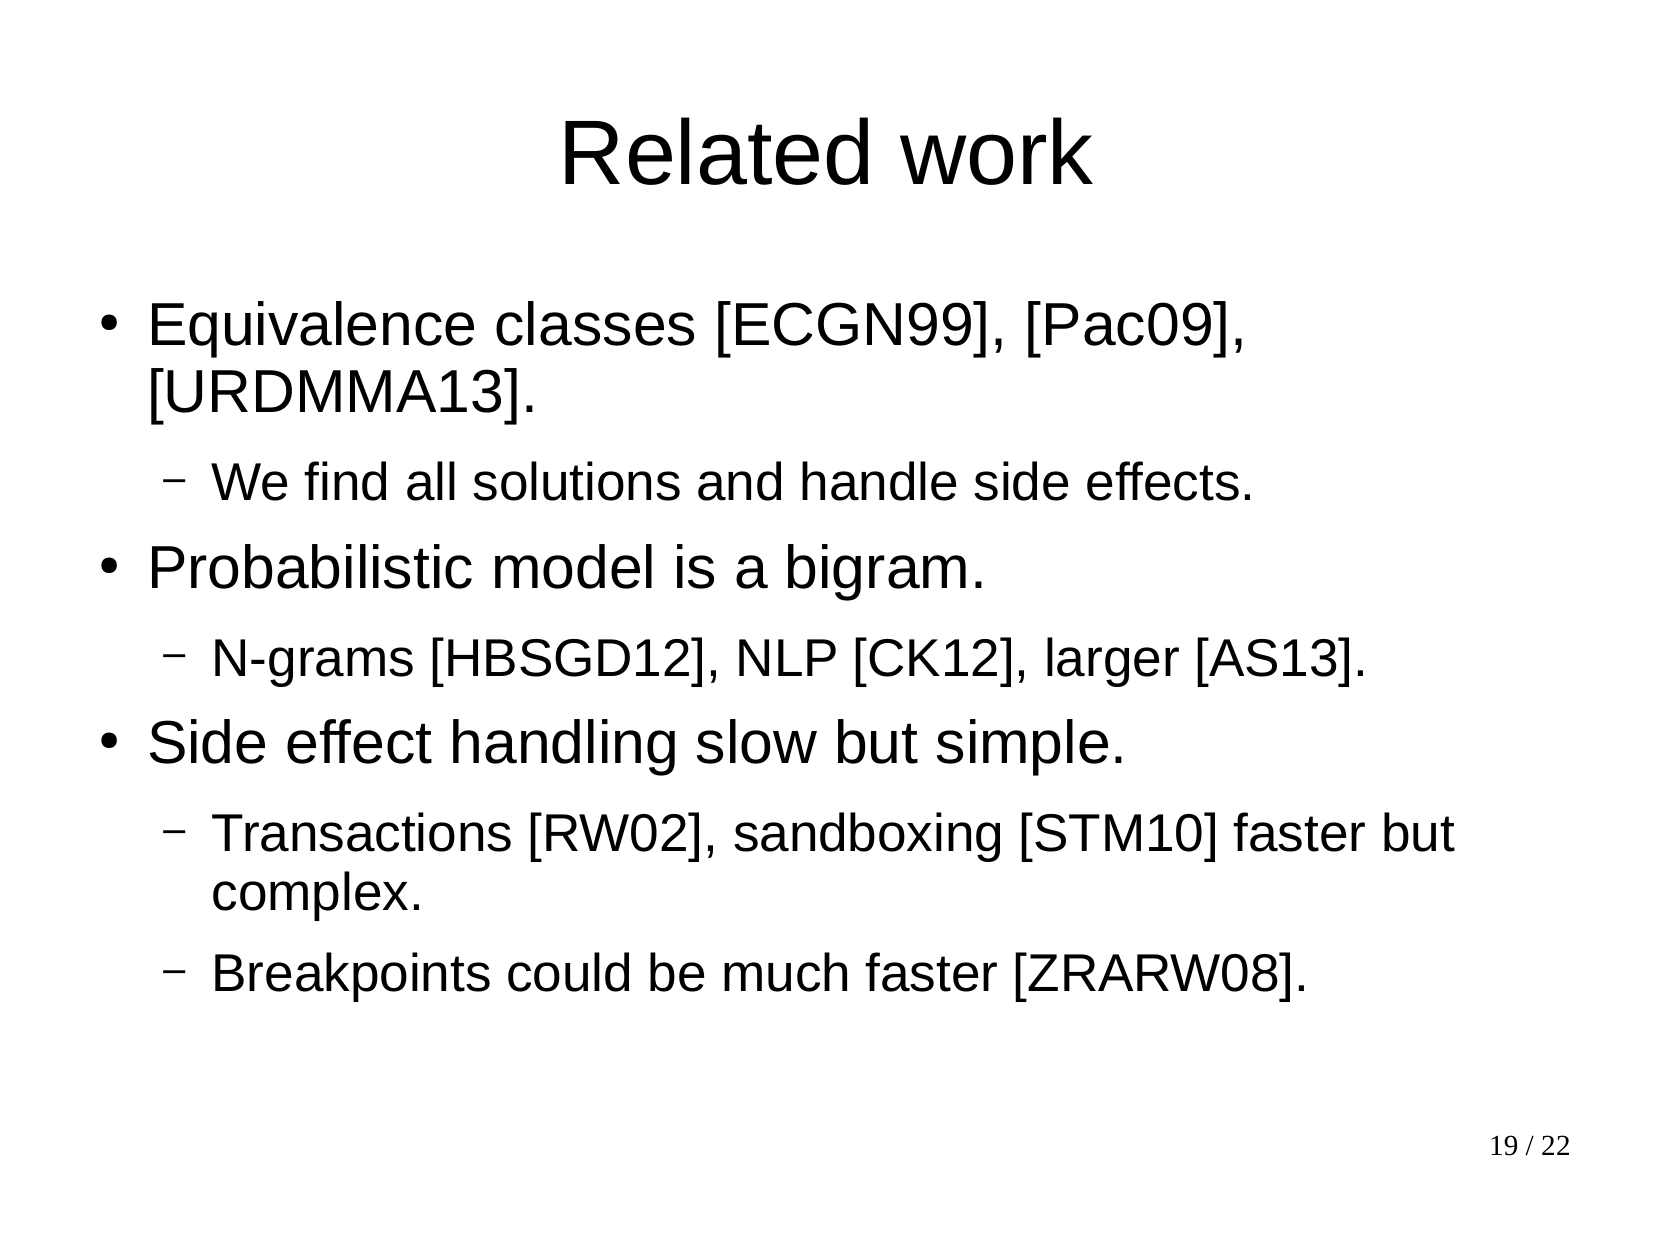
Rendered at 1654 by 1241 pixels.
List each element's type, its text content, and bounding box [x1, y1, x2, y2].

list Equivalence classes [ECGN99], [Pac09], [URDMMA13]. We find all solutions and handle side effects. Probabilistic model is a bigram. N-grams [HBSGD12], NLP [CK12], larger [AS13]. Side effect handling slow but simple. Transactions [RW02], sandboxing [STM10] faster but complex. Breakpoints could be much faster [ZRARW08]. [82, 290, 1571, 1010]
title Related work [82, 49, 1571, 257]
